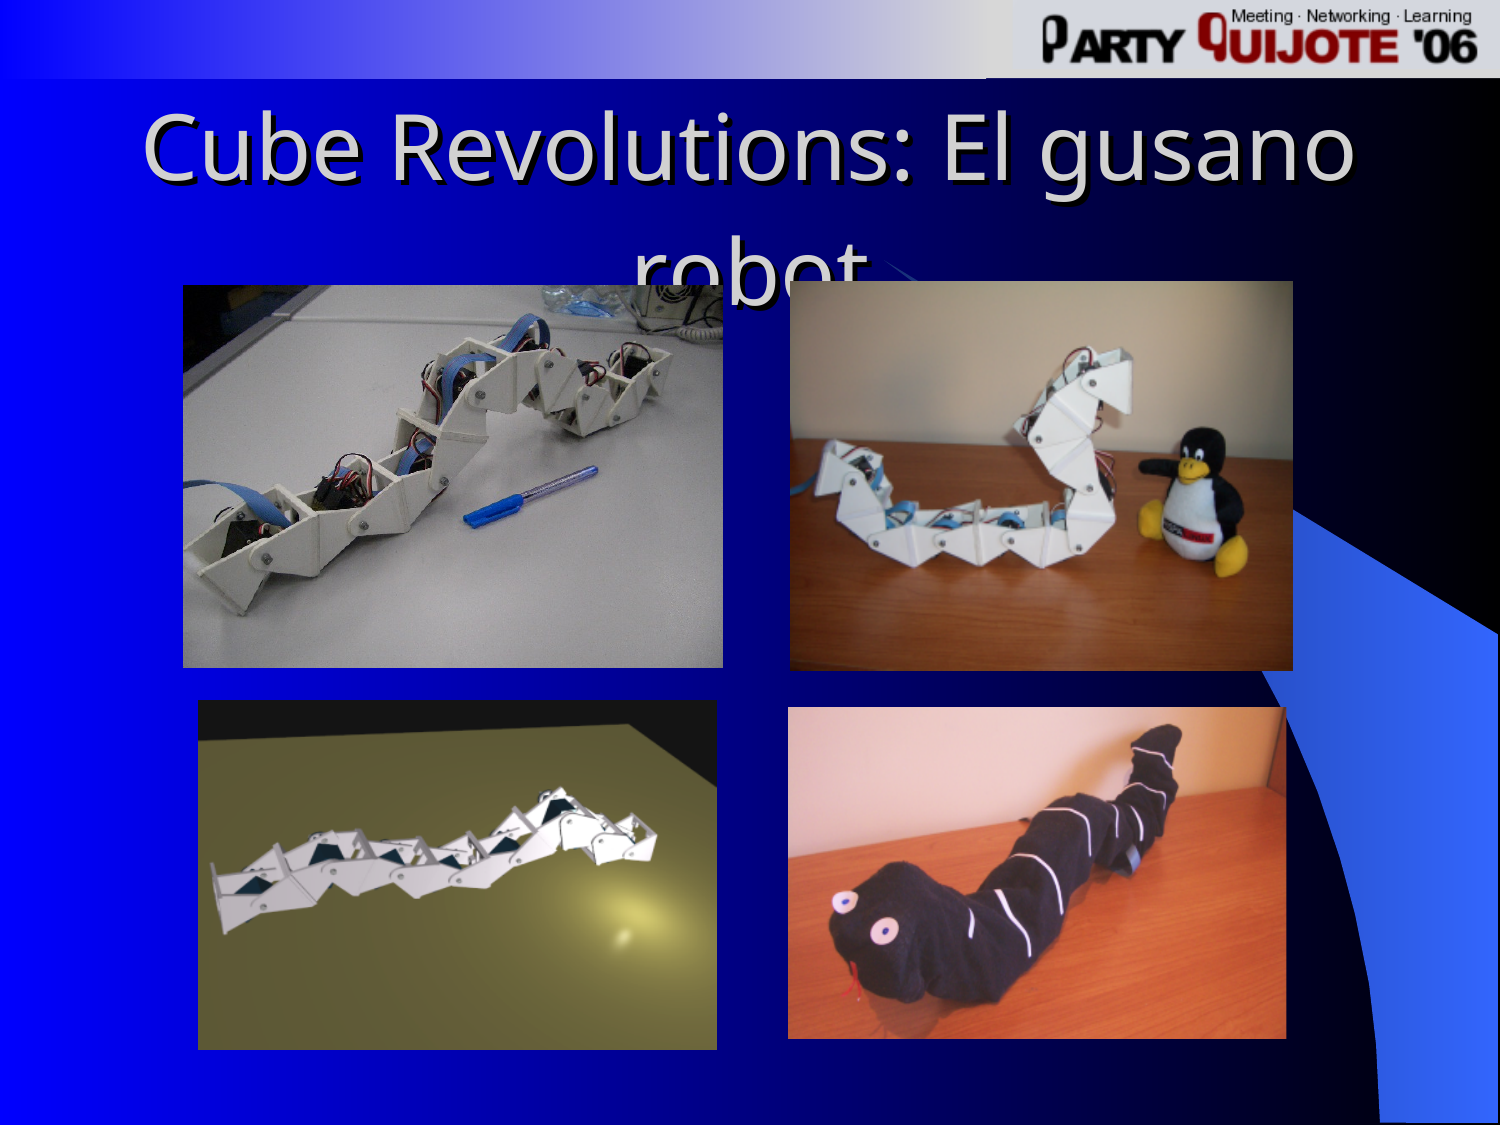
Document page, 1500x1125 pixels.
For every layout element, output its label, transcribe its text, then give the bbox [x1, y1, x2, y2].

picture [1012, 0, 1500, 69]
picture [183, 285, 723, 668]
text_box [0, 0, 1500, 79]
picture [788, 707, 1287, 1039]
picture [198, 700, 717, 1050]
title Cube Revolutions: El gusano robot [0, 113, 1500, 302]
picture [790, 281, 1293, 671]
